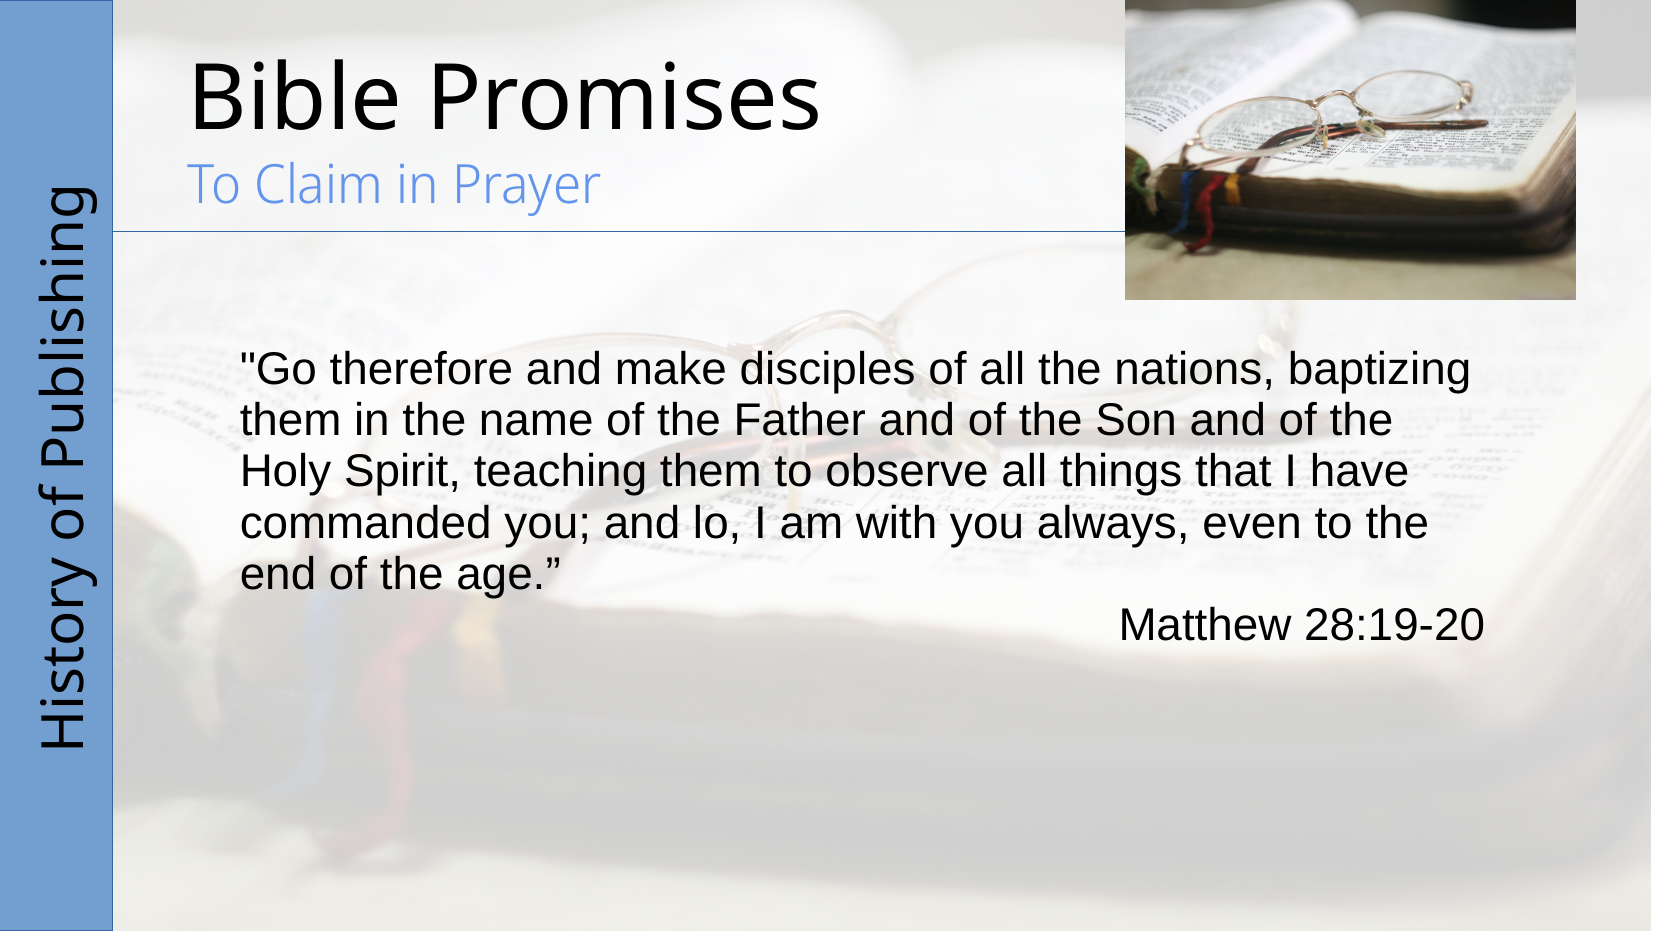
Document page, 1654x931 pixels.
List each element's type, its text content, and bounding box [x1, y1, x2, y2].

title To Claim in Prayer [187, 125, 1125, 231]
text_box "Go therefore and make disciples of all the nations, baptizing them in the name of the Father and of the Son and of the Holy Spirit, teaching them to observe all things that I have commanded you; and lo, I am with you always, even to the end of the age.” Matthew 28:19-20 [225, 335, 1501, 658]
text_box [0, 0, 113, 931]
picture [113, 0, 1651, 931]
title Bible Promises [187, 33, 1125, 125]
text_box History of Publishing [13, 37, 105, 901]
title To Claim in Prayer [187, 232, 1125, 239]
